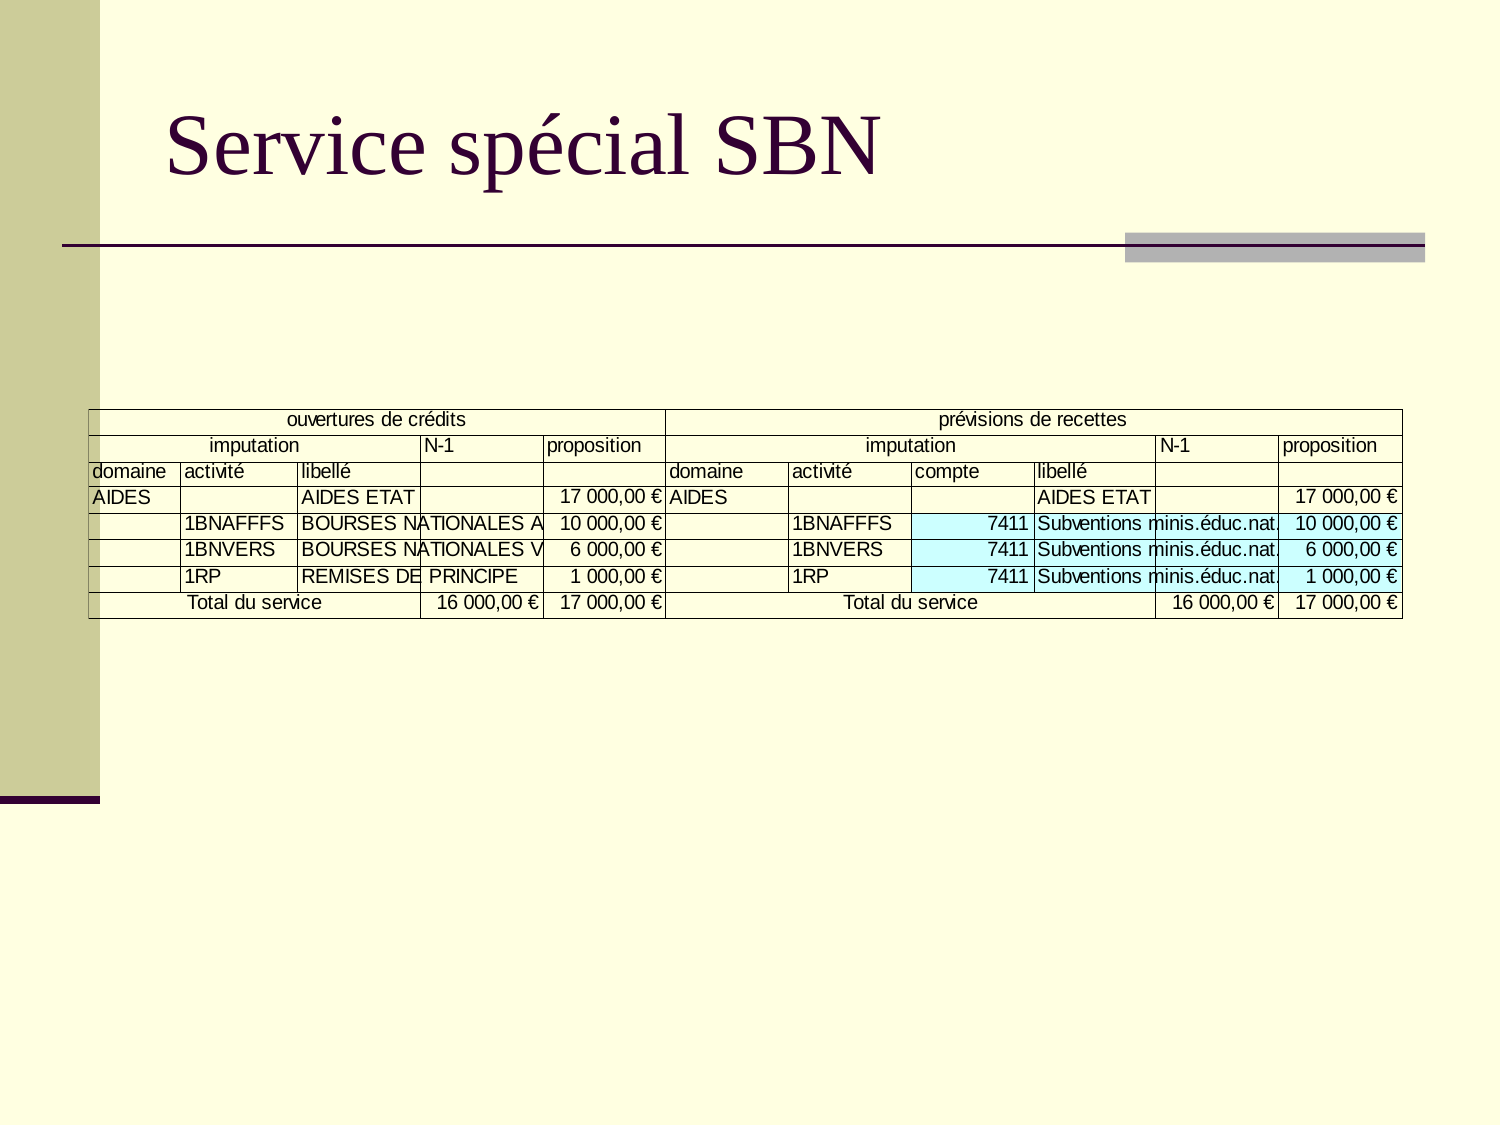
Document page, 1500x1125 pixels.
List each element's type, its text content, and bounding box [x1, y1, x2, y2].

chart [88, 408, 1404, 621]
title Service spécial SBN [150, 45, 1426, 234]
